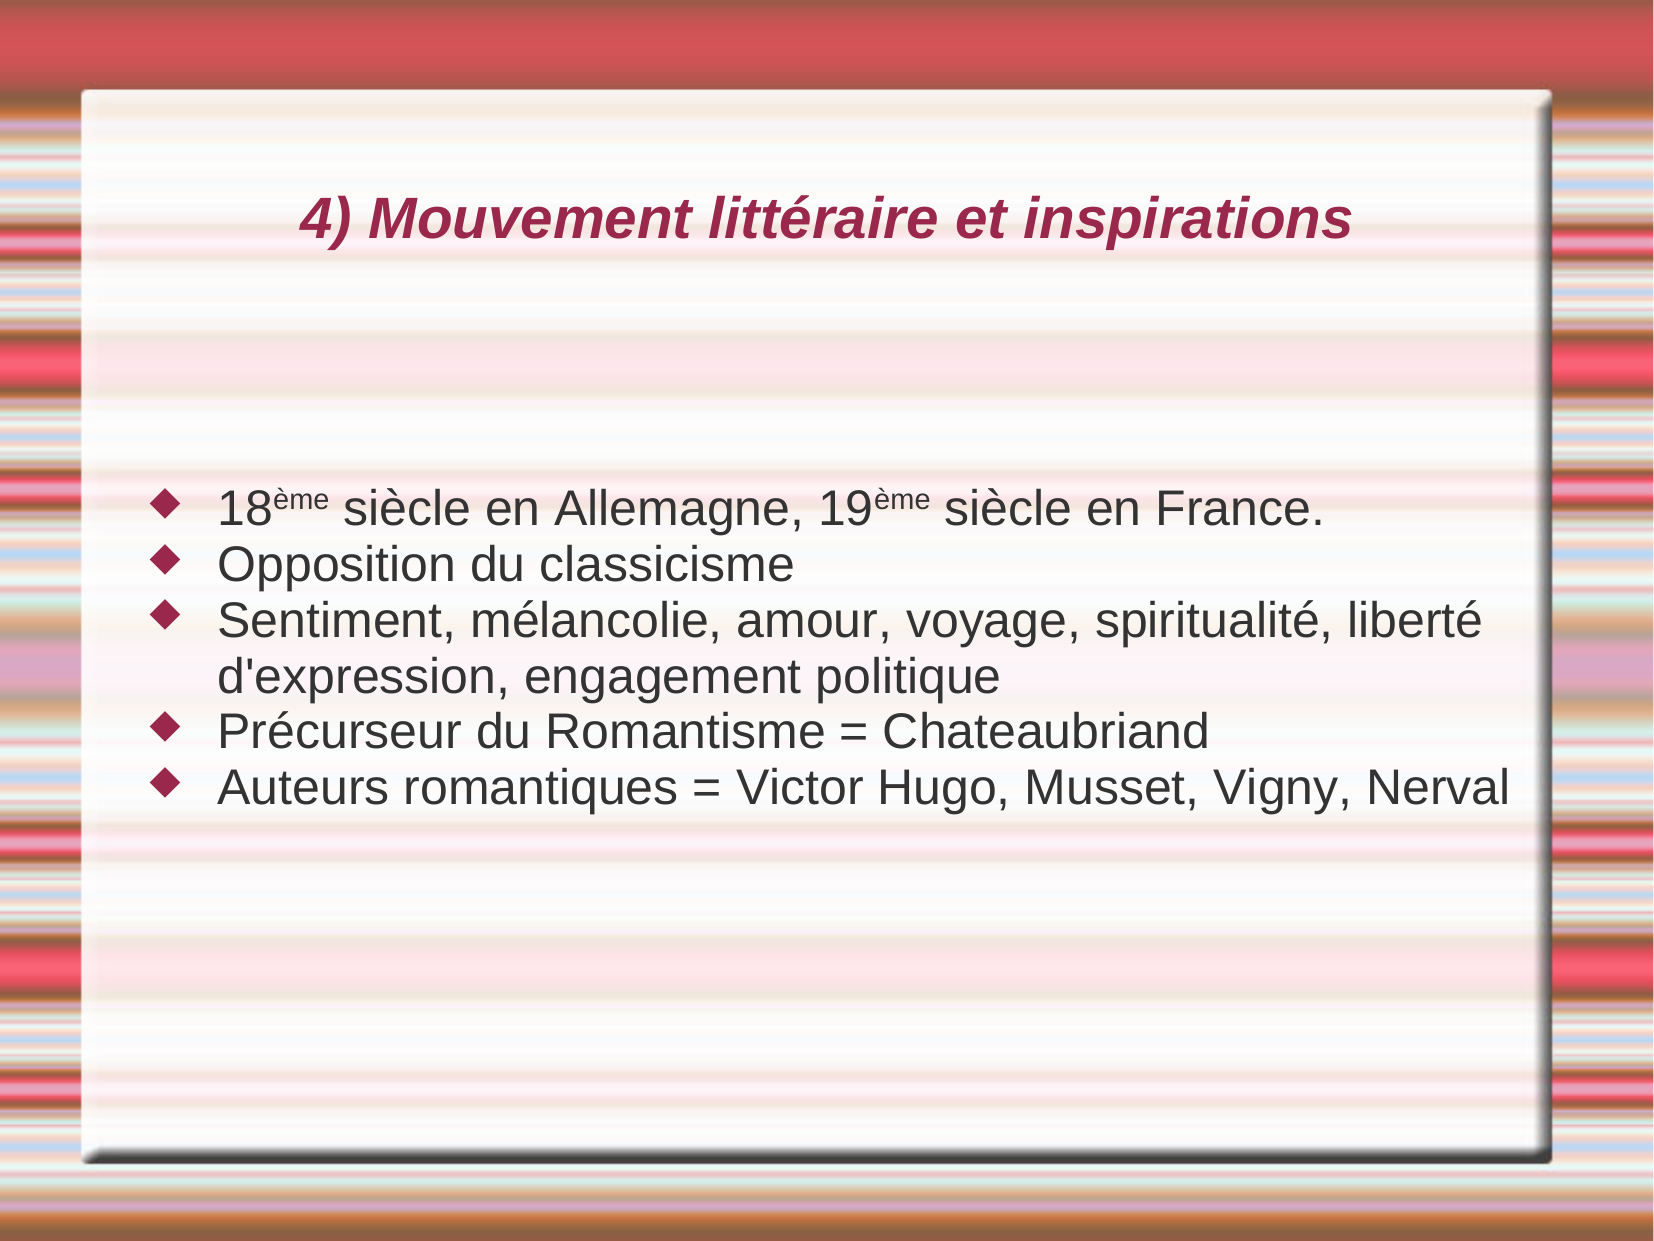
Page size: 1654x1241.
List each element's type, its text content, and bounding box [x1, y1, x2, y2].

title 4) Mouvement littéraire et inspirations [121, 114, 1534, 322]
list 18ème siècle en Allemagne, 19ème siècle en France. Opposition du classicisme Sentiment, mélancolie, amour, voyage, spiritualité, liberté d'expression, engagement politique Précurseur du Romantisme = Chateaubriand Auteurs romantiques = Victor Hugo, Musset, Vigny, Nerval [134, 480, 1516, 839]
picture [0, 0, 1654, 1241]
